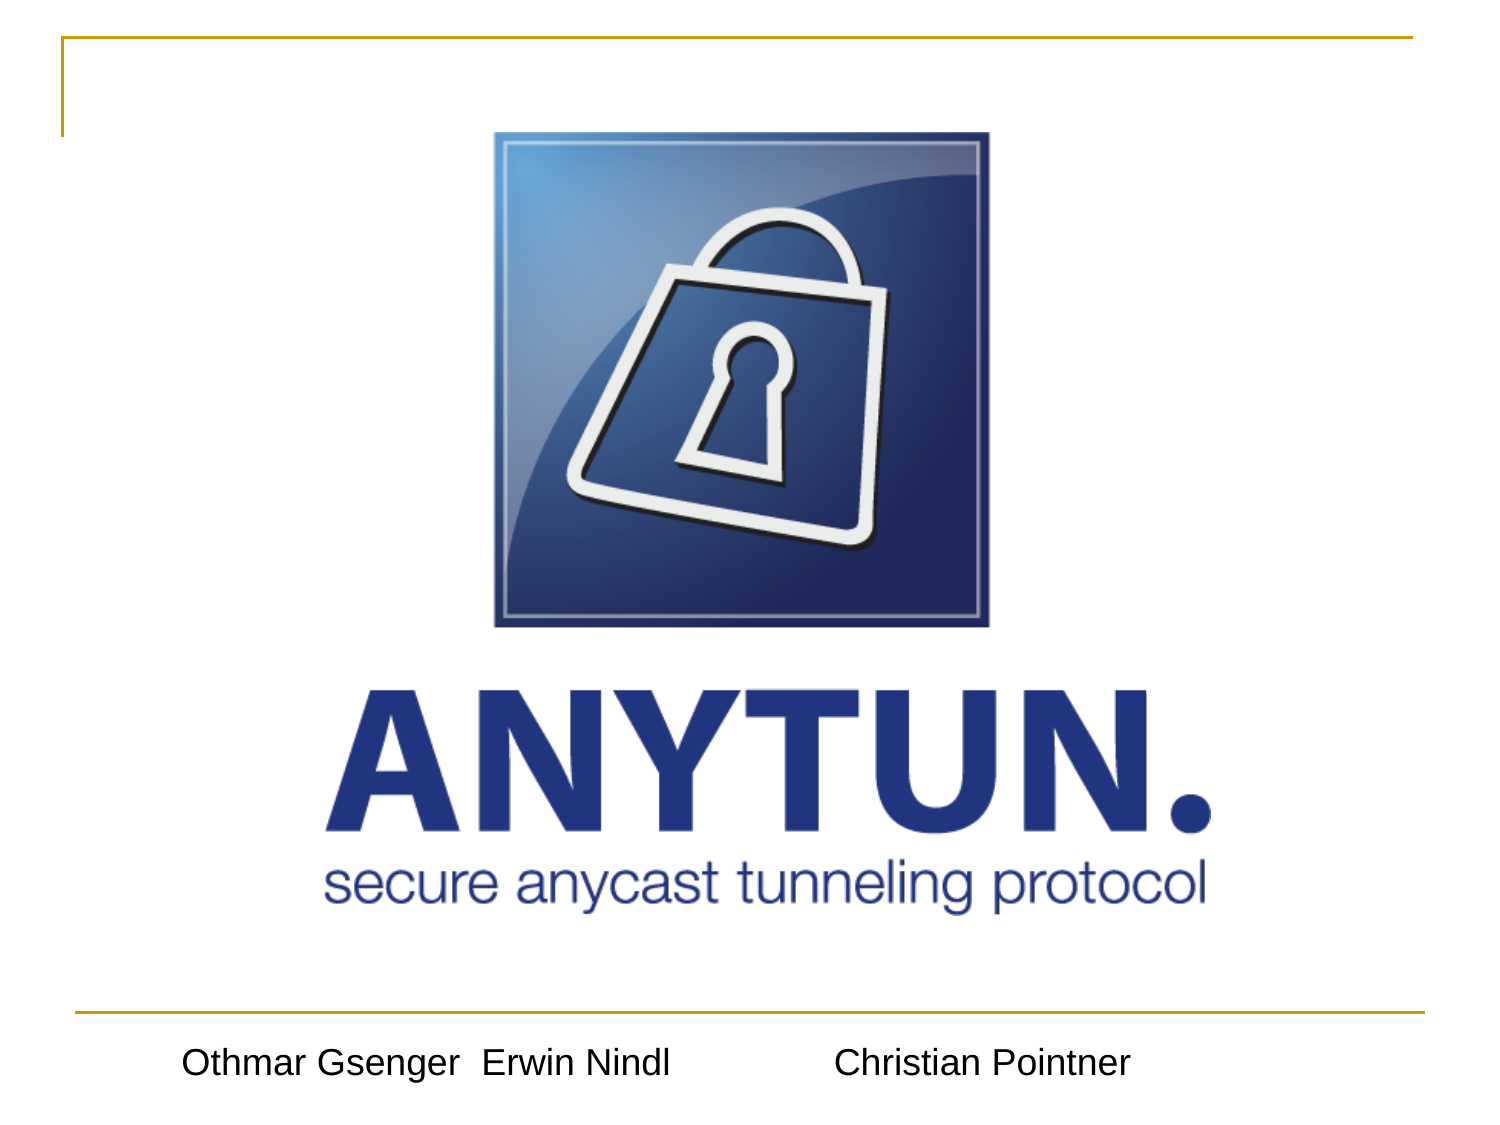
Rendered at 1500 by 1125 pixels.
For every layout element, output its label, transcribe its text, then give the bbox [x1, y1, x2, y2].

text_box Othmar Gsenger Erwin Nindl Christian Pointner [166, 1034, 1335, 1093]
picture [324, 132, 1211, 916]
